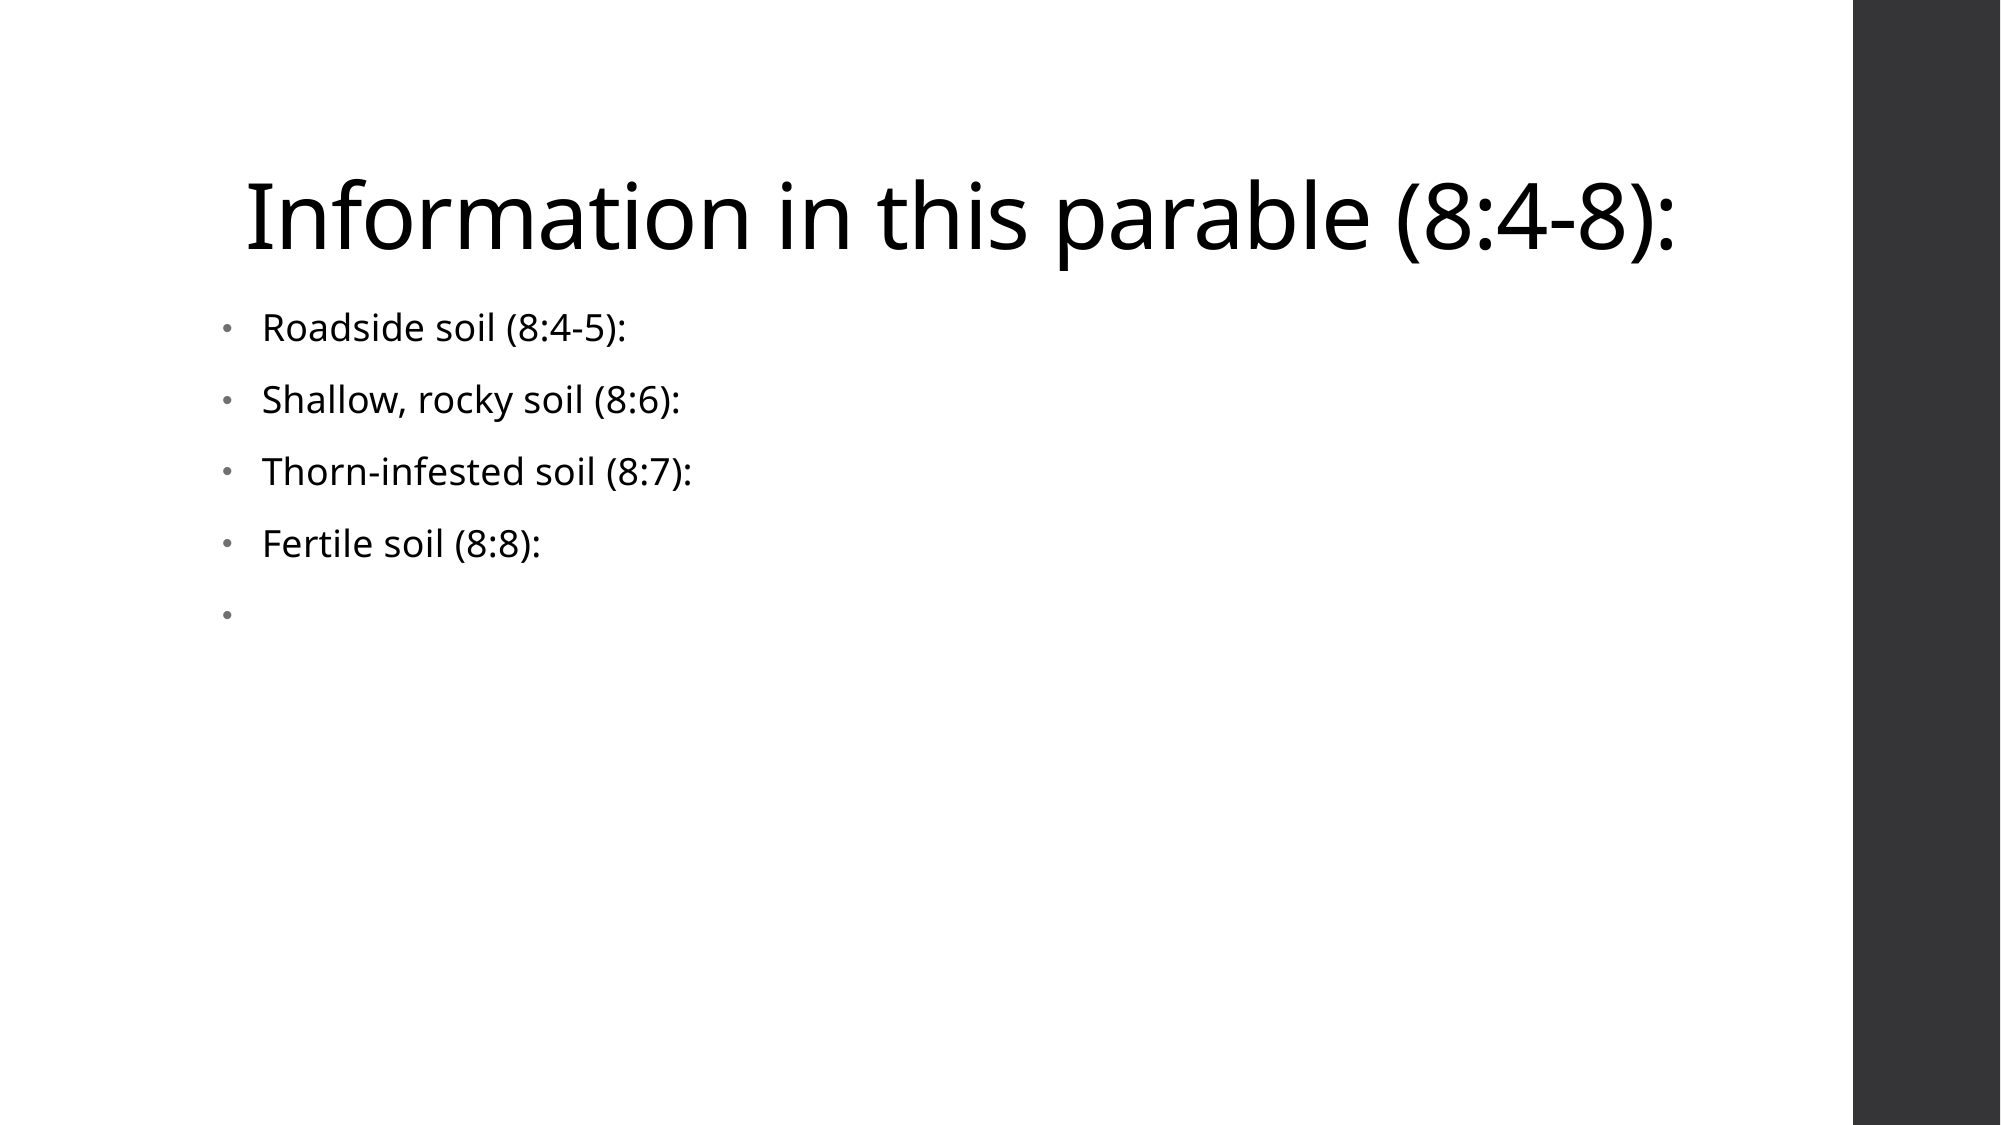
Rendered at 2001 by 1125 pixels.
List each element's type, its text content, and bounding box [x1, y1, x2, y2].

list Roadside soil (8:4-5): Shallow, rocky soil (8:6): Thorn-infested soil (8:7): Fertile soil (8:8): [206, 299, 1617, 1014]
title Information in this parable (8:4-8): [206, 60, 1797, 278]
